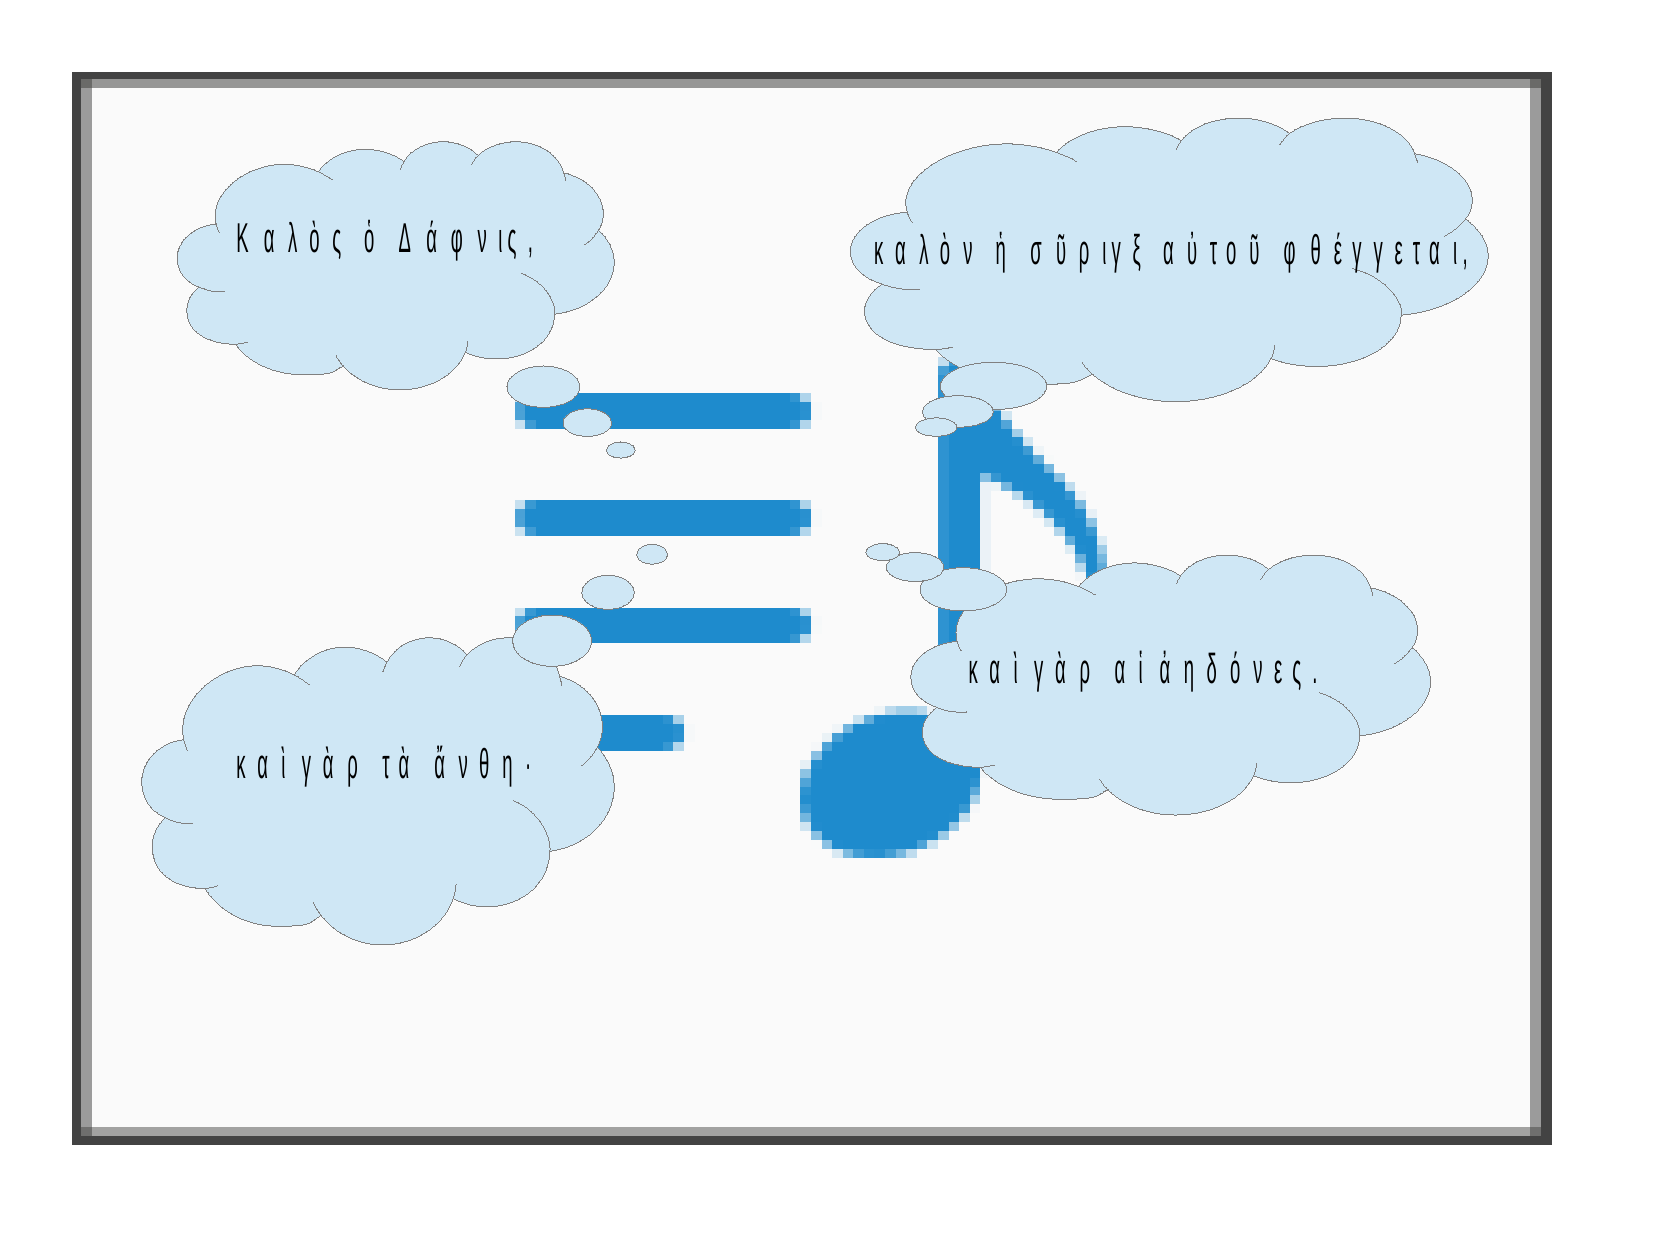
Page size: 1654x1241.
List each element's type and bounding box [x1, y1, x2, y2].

picture [968, 644, 1347, 709]
picture [874, 226, 1489, 296]
picture [236, 739, 567, 804]
text_box [70, 70, 1553, 1146]
picture [236, 214, 567, 284]
